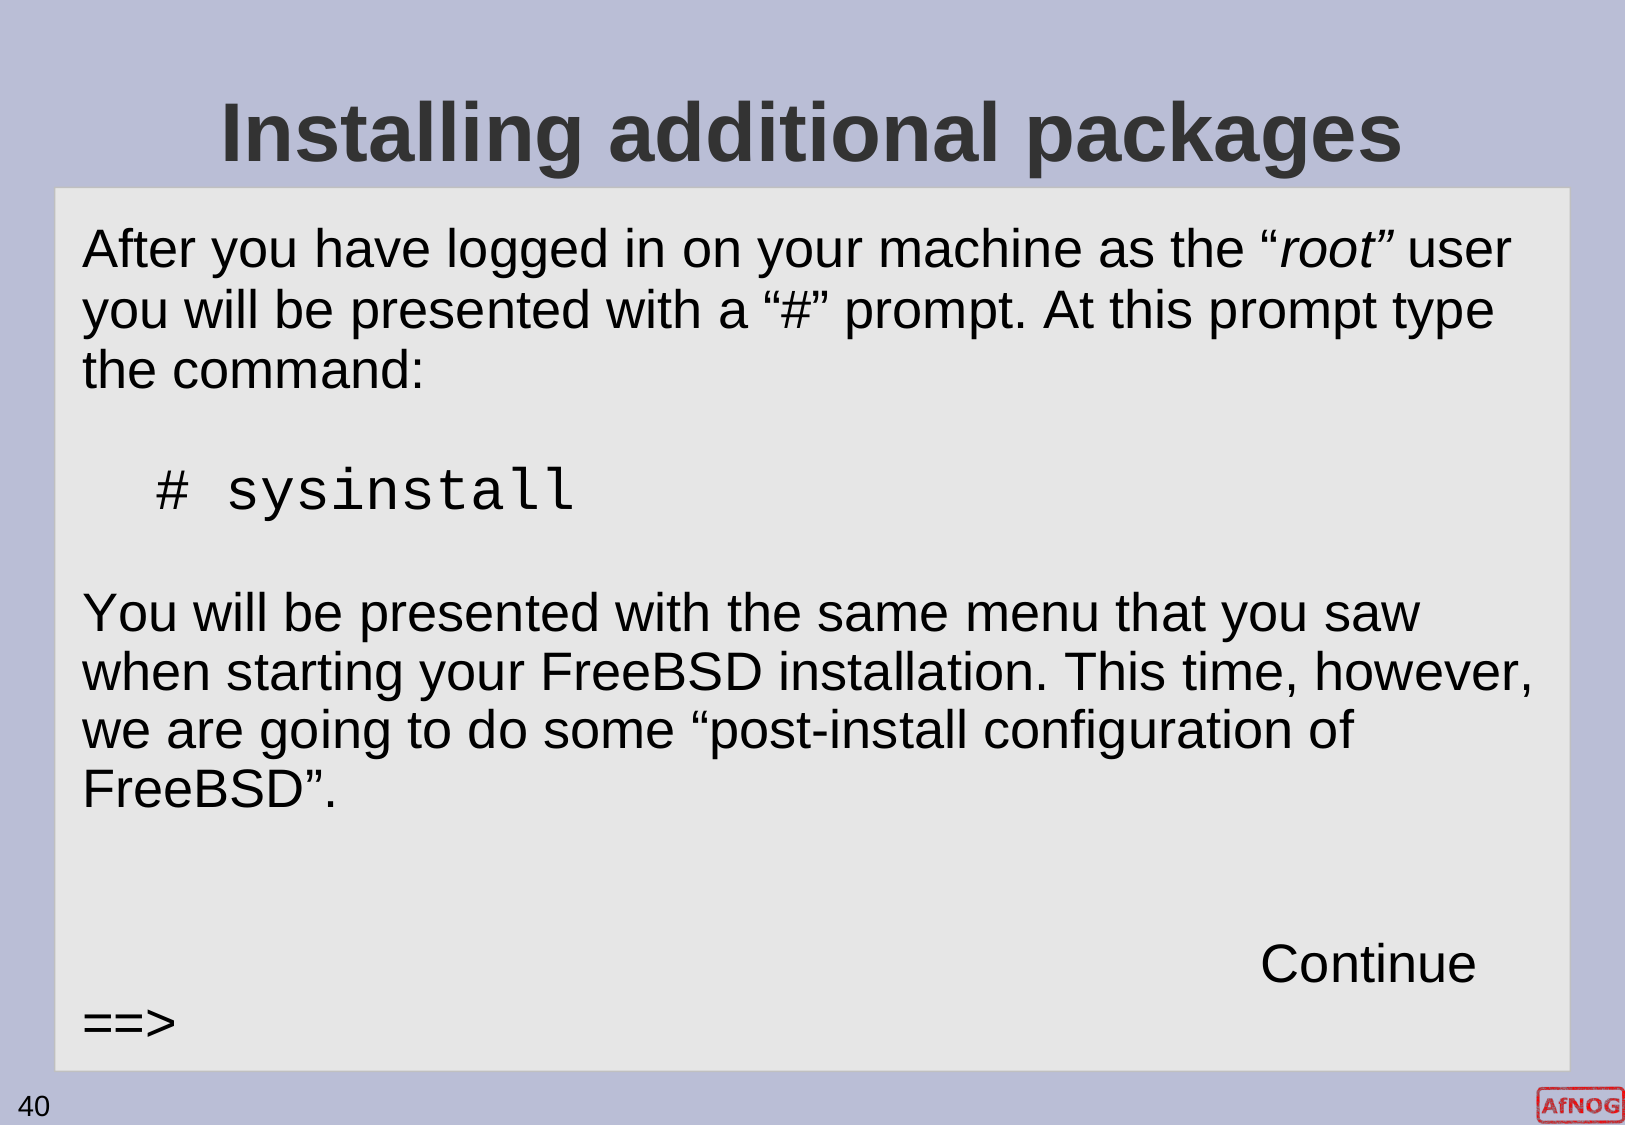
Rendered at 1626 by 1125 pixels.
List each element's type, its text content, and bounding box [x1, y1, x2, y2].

picture [1535, 1085, 1626, 1125]
text_box Installing additional packages [54, 44, 1571, 215]
text_box After you have logged in on your machine as the “root” user you will be presented with a “#” prompt. At this prompt type the command: # sysinstall You will be presented with the same menu that you saw when starting your FreeBSD installation. This time, however, we are going to do some “post-install configuration of FreeBSD”. Continue ==> [82, 214, 1560, 1057]
